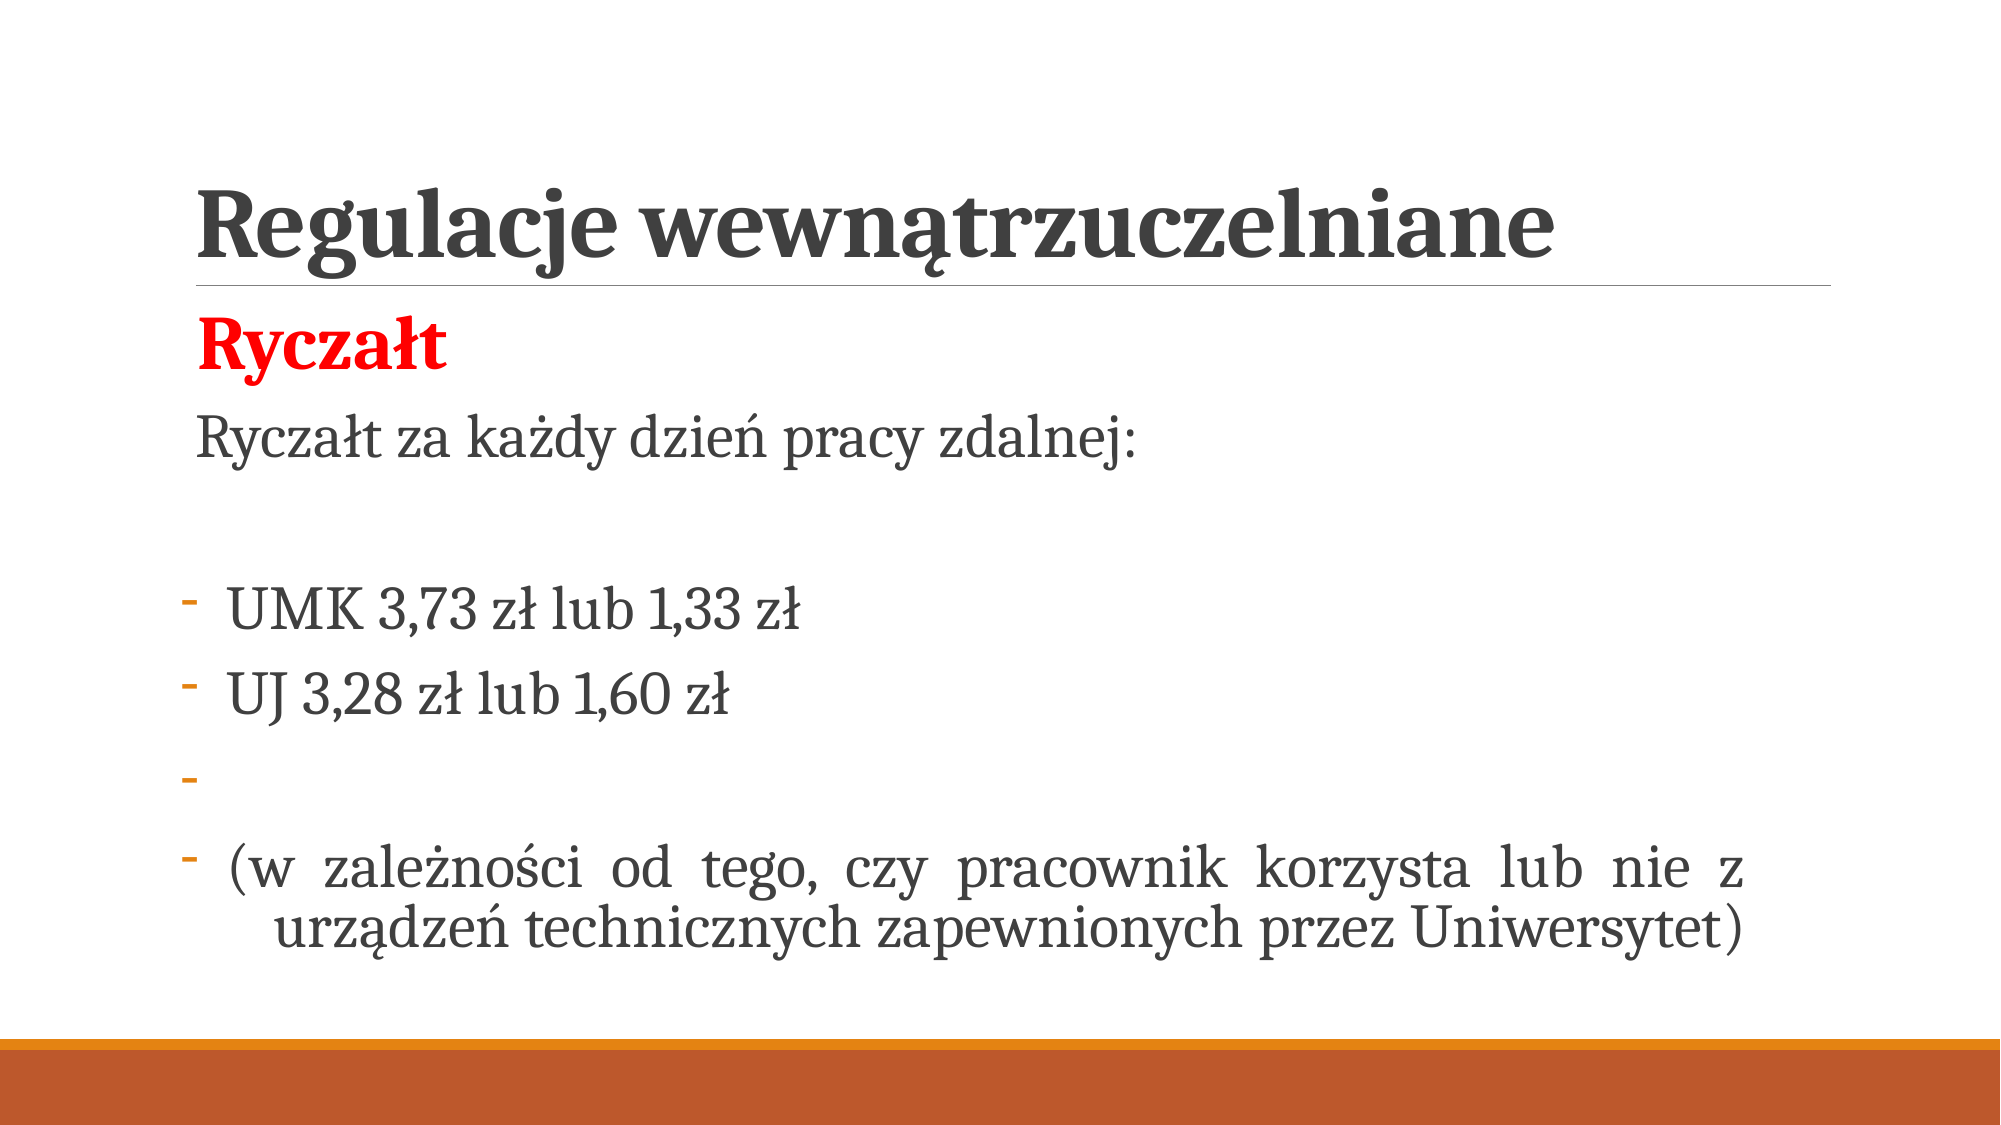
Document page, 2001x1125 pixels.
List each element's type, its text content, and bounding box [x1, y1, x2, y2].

title Regulacje wewnątrzuczelniane [180, 47, 1831, 286]
list Ryczałt Ryczałt za każdy dzień pracy zdalnej: UMK 3,73 zł lub 1,33 zł UJ 3,28 zł lub 1,60 zł (w zależności od tego, czy pracownik korzysta lub nie z urządzeń technicznych zapewnionych przez Uniwersytet) [180, 302, 1831, 1027]
